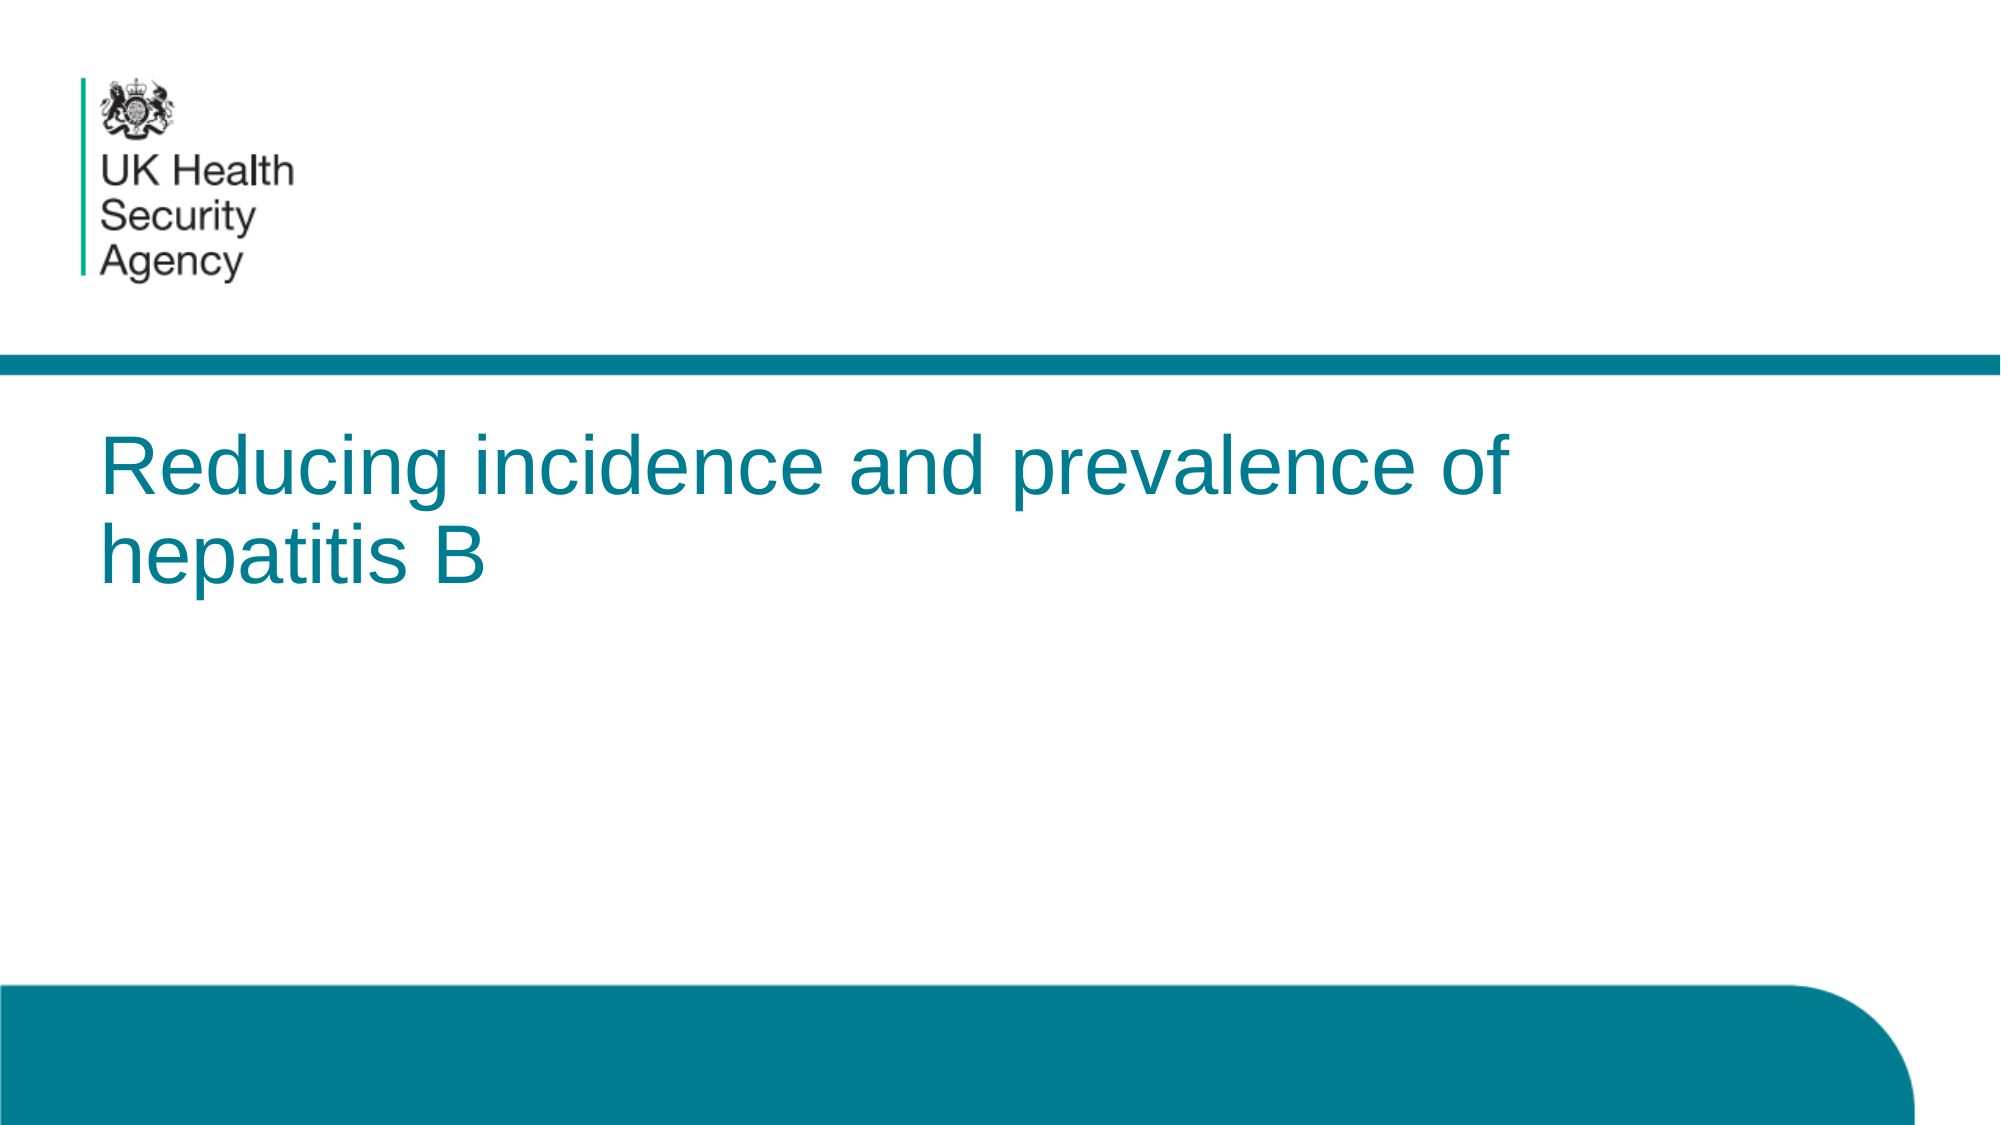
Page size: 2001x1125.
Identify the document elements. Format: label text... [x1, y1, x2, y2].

title Reducing incidence and prevalence of hepatitis B [84, 414, 1804, 807]
